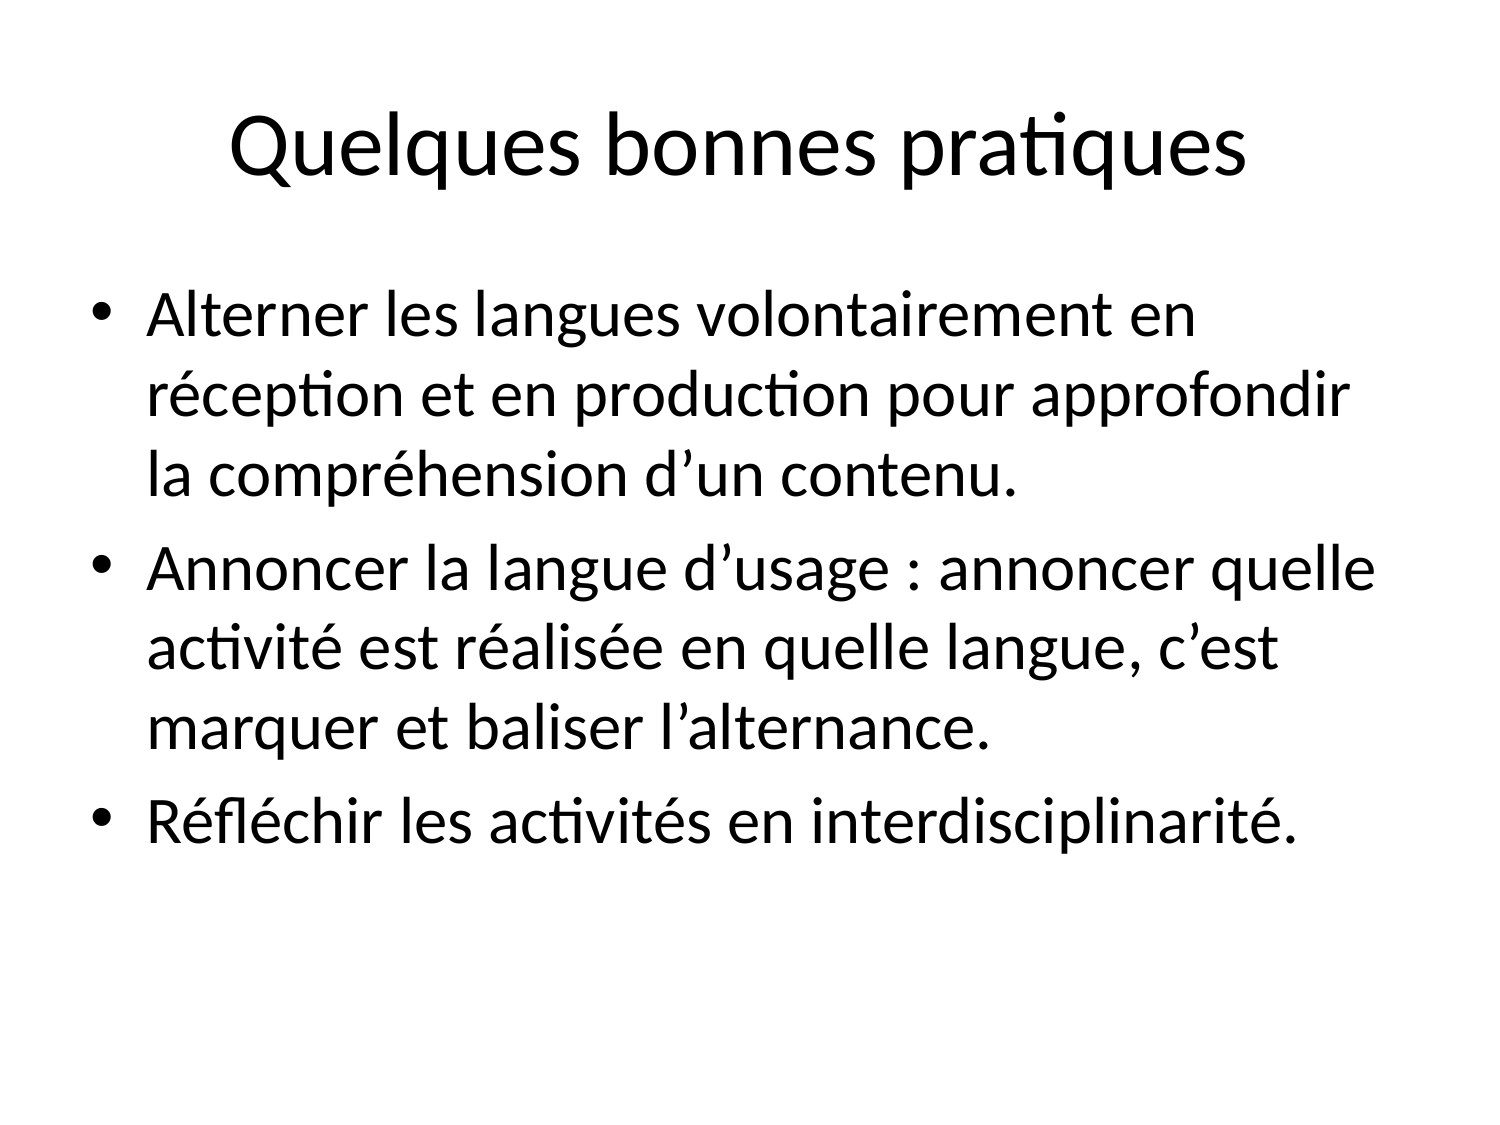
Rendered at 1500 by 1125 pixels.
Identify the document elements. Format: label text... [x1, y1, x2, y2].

list Alterner les langues volontairement en réception et en production pour approfondir la compréhension d’un contenu. Annoncer la langue d’usage : annoncer quelle activité est réalisée en quelle langue, c’est marquer et baliser l’alternance. Réfléchir les activités en interdisciplinarité. [75, 262, 1425, 1005]
title Quelques bonnes pratiques [75, 45, 1425, 233]
